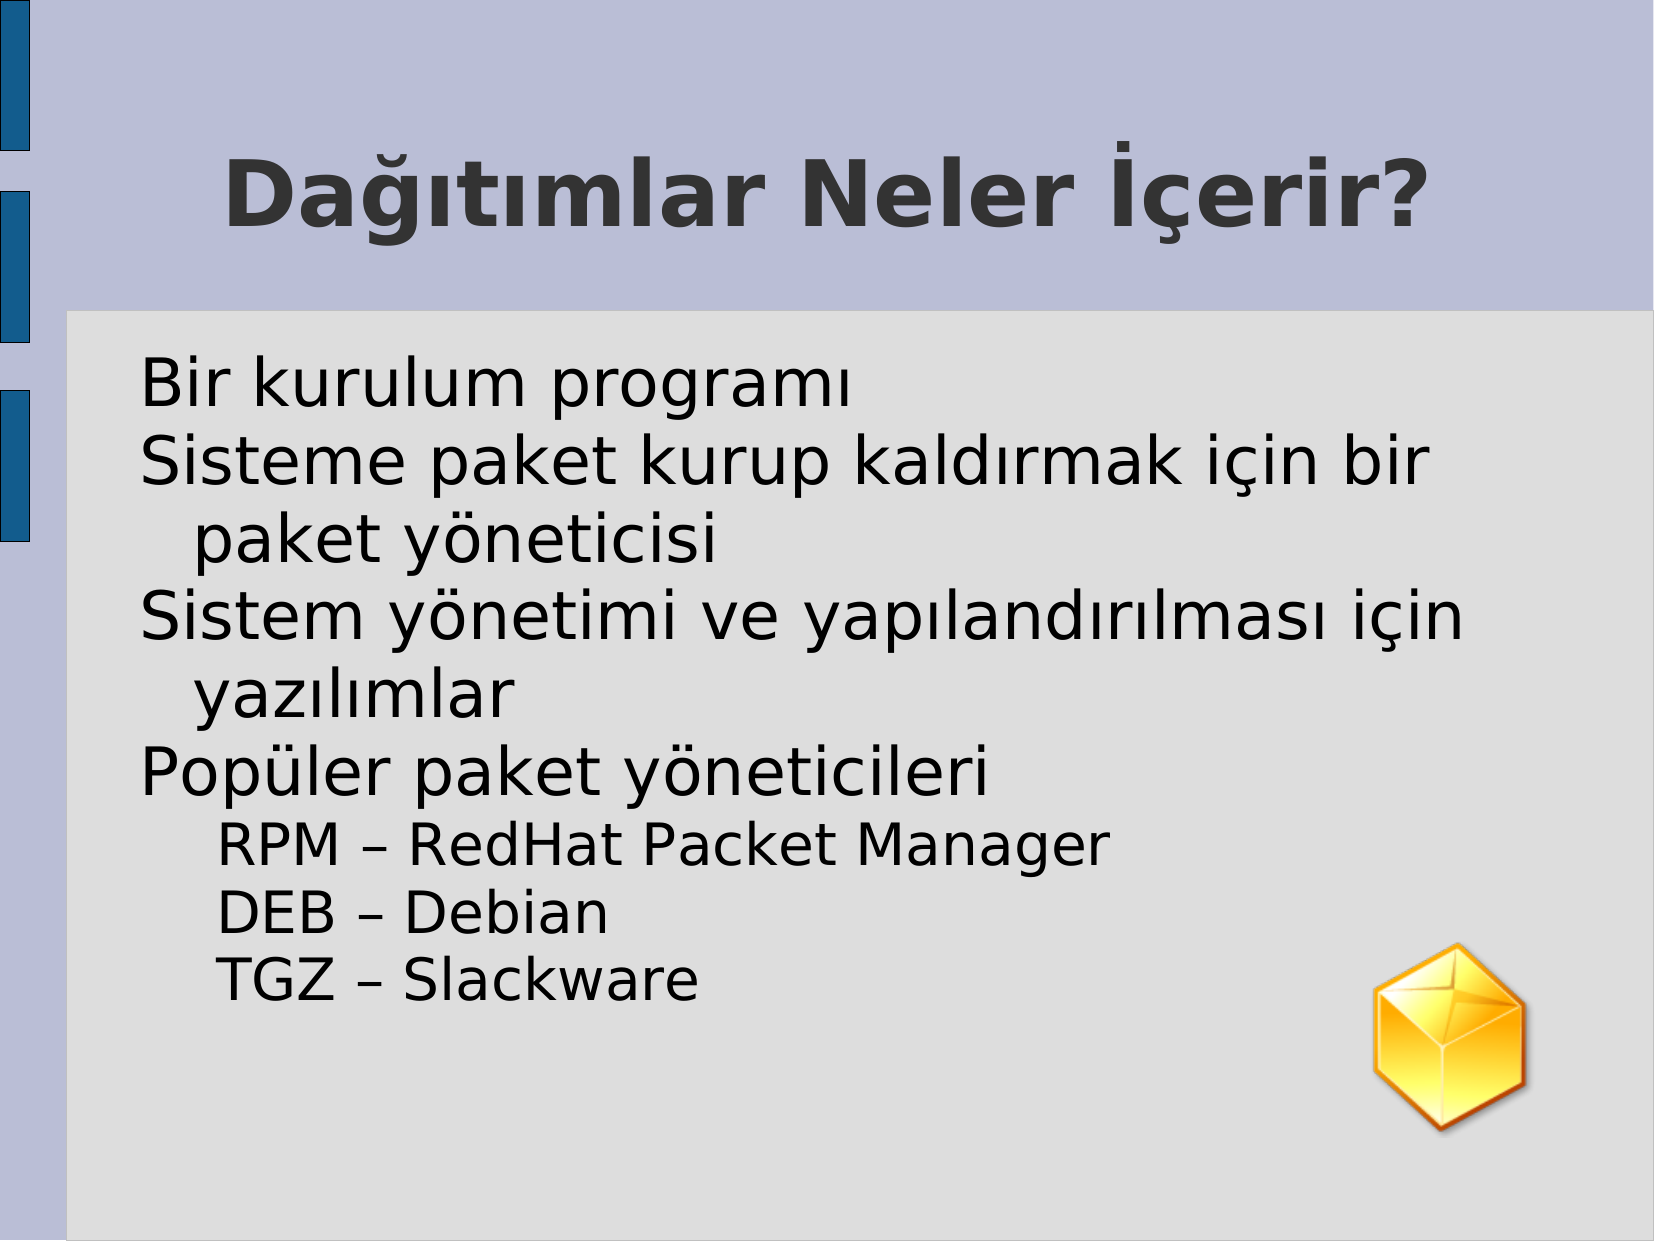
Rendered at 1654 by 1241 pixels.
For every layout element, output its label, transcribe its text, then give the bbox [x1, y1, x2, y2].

title Dağıtımlar Neler İçerir? [121, 91, 1534, 299]
picture [1350, 937, 1550, 1138]
list Bir kurulum programı Sisteme paket kurup kaldırmak için bir paket yöneticisi Sistem yönetimi ve yapılandırılması için yazılımlar Popüler paket yöneticileri RPM – RedHat Packet Manager DEB – Debian TGZ – Slackware [121, 344, 1534, 1127]
